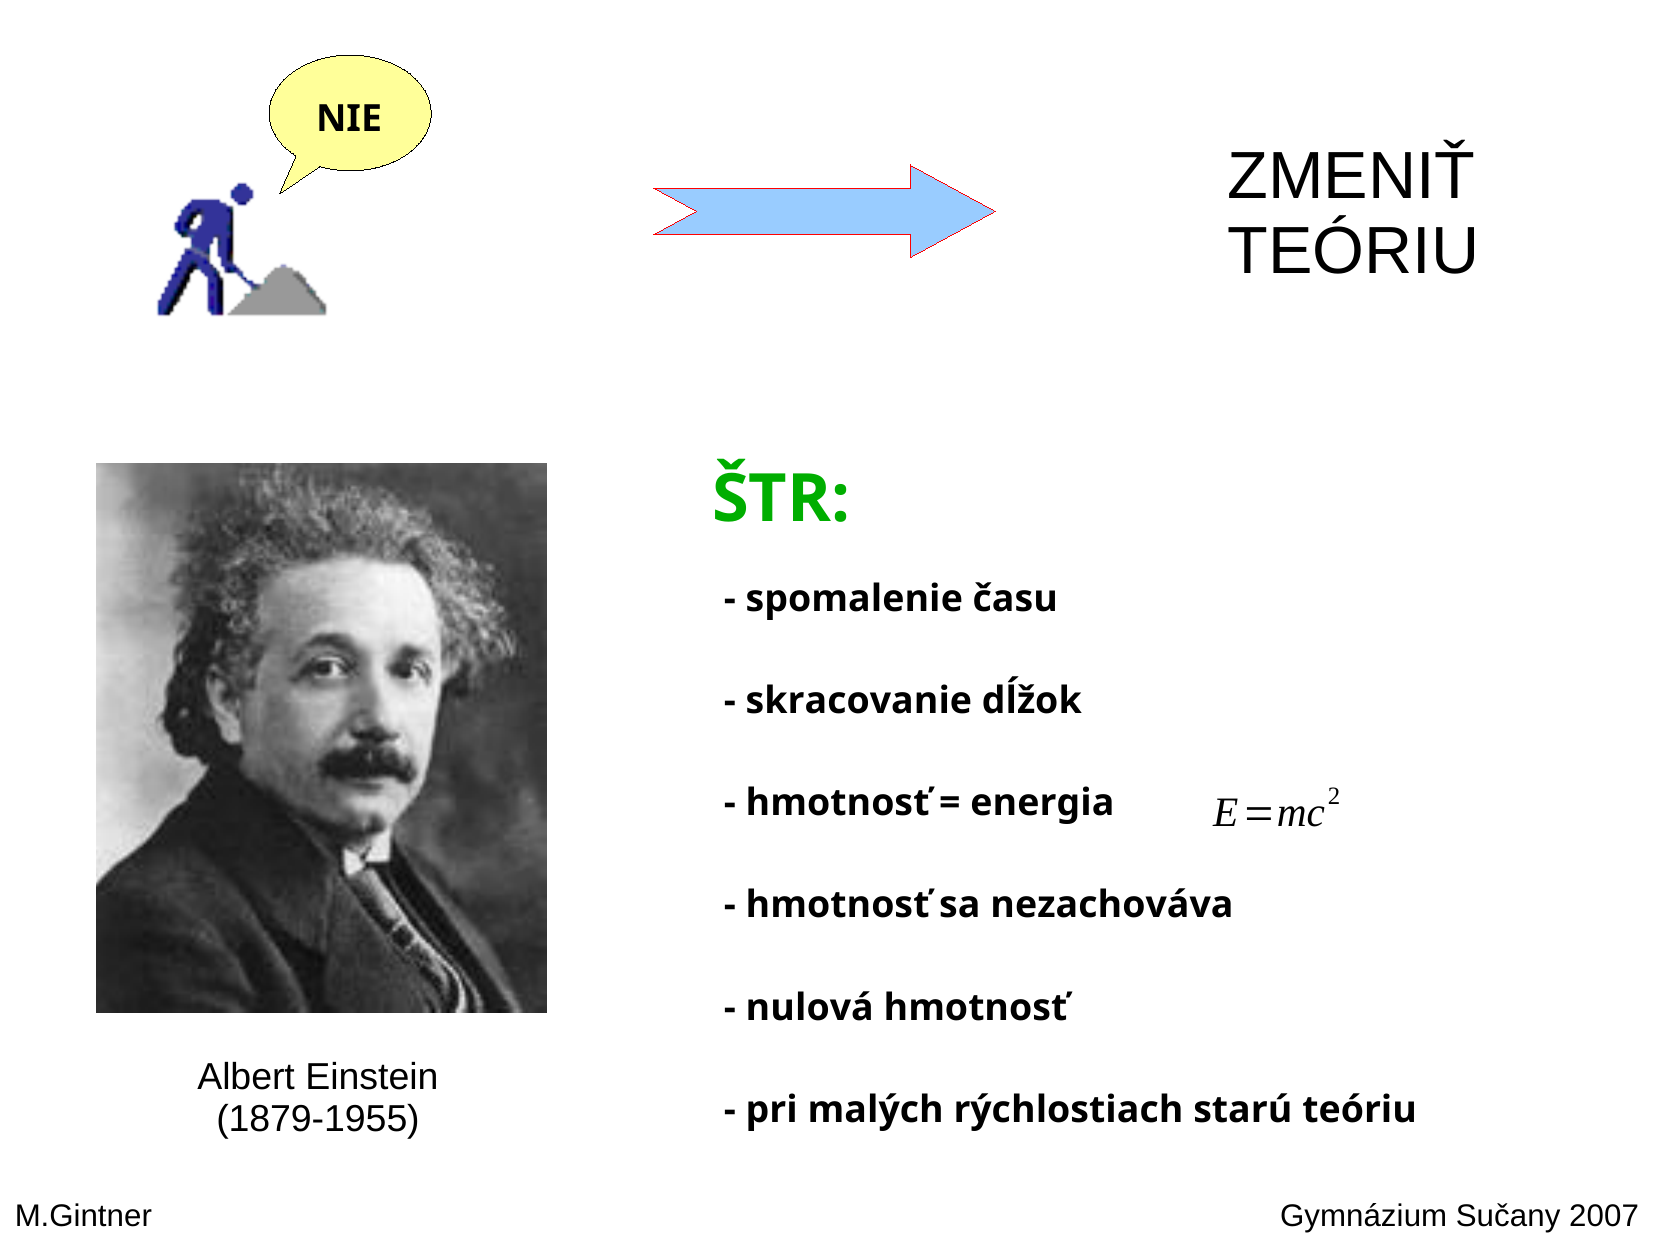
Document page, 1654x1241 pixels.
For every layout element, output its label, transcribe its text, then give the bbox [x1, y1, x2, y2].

text_box NIE [289, 72, 418, 164]
text_box [292, 55, 408, 72]
text_box [653, 164, 996, 258]
text_box M.Gintner [0, 1190, 168, 1241]
text_box [418, 81, 432, 145]
picture [132, 171, 351, 333]
text_box [269, 74, 289, 151]
text_box ZMENIŤ TEÓRIU [1200, 118, 1507, 307]
chart [1203, 782, 1346, 835]
text_box Albert Einstein (1879-1955) [170, 1035, 466, 1159]
text_box - spomalenie času - skracovanie dĺžok - hmotnosť = energia - hmotnosť sa nezachováva - nulová hmotnosť - pri malých rýchlostiach starú teóriu [697, 552, 1445, 1169]
picture [96, 463, 547, 1013]
text_box [279, 164, 389, 194]
text_box ŠTR: [685, 431, 904, 563]
text_box Gymnázium Sučany 2007 [1265, 1190, 1654, 1241]
